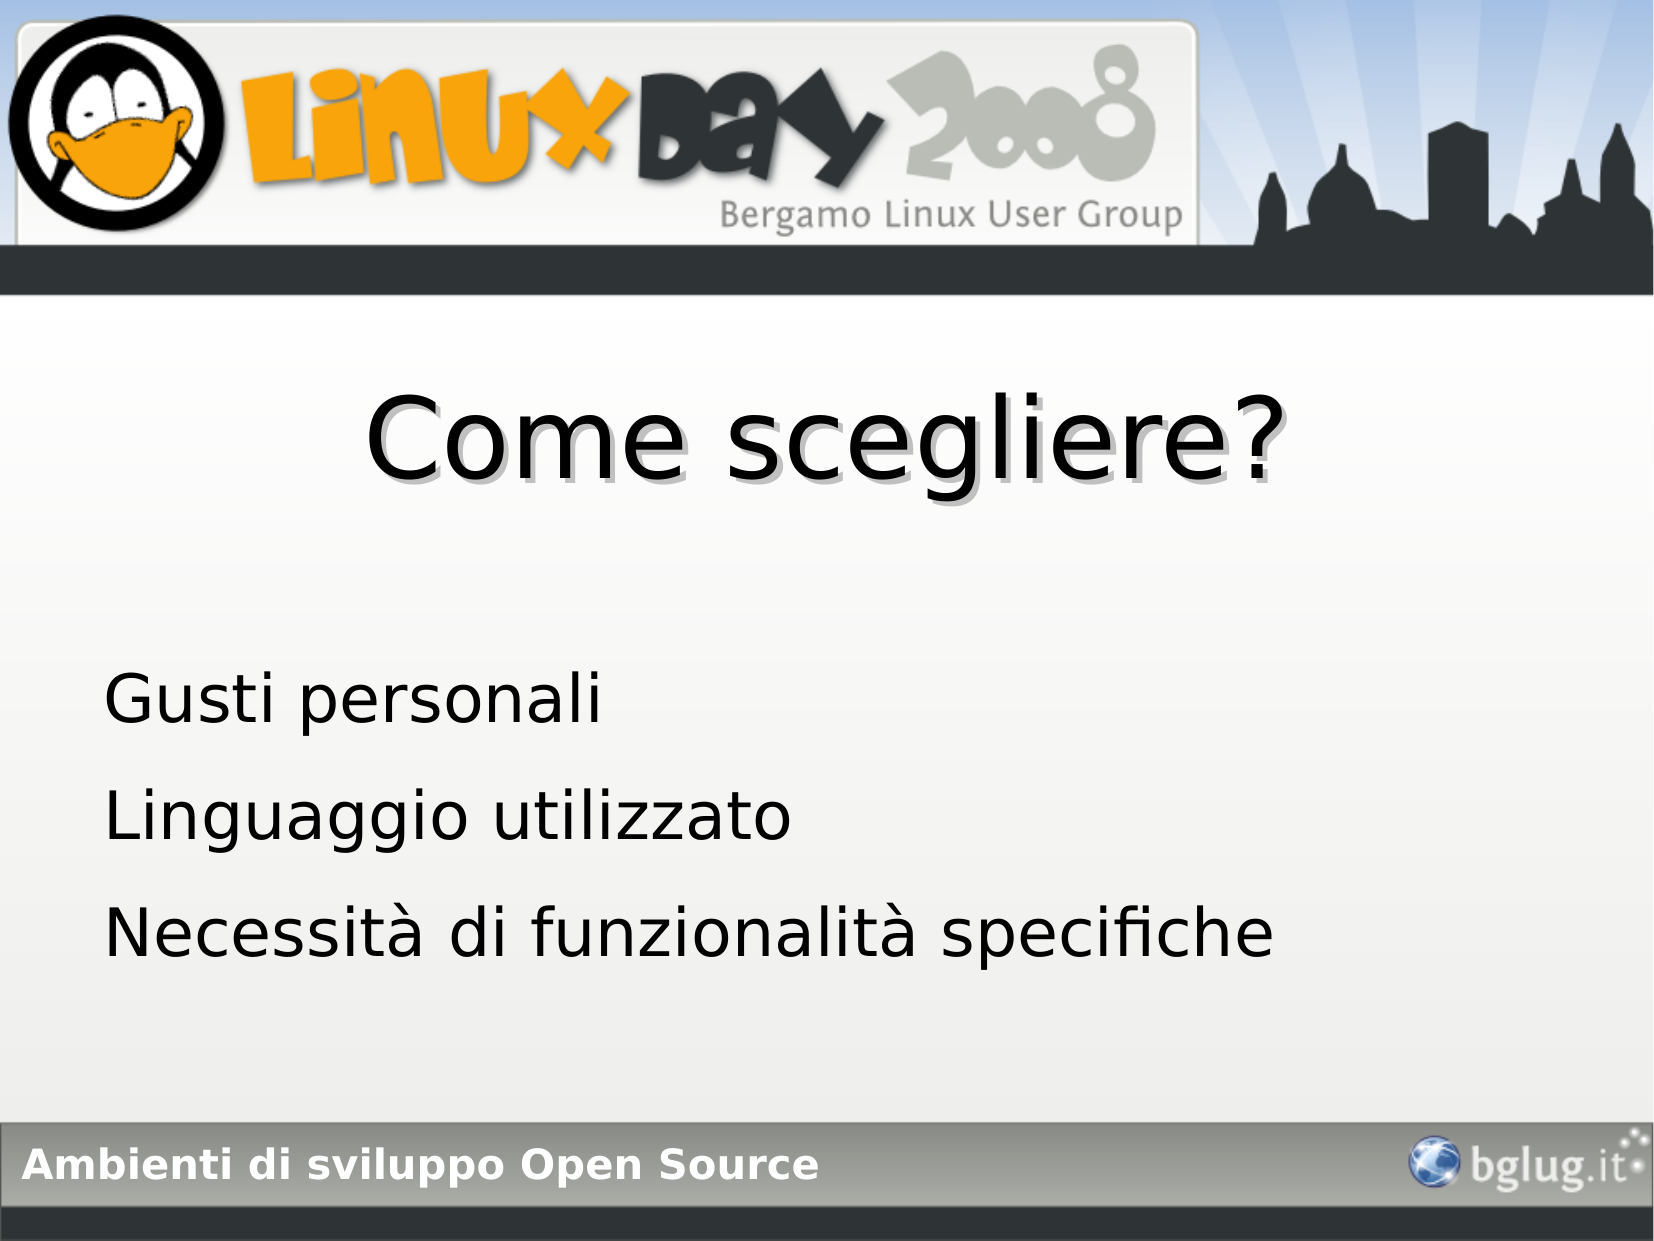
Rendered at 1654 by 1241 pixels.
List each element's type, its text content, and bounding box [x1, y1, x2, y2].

text_box Come scegliere? [348, 366, 1222, 507]
picture [0, 0, 1654, 1241]
text_box Gusti personali Linguaggio utilizzato Necessità di funzionalità specifiche [88, 614, 1595, 929]
text_box Ambienti di sviluppo Open Source [6, 1133, 719, 1196]
